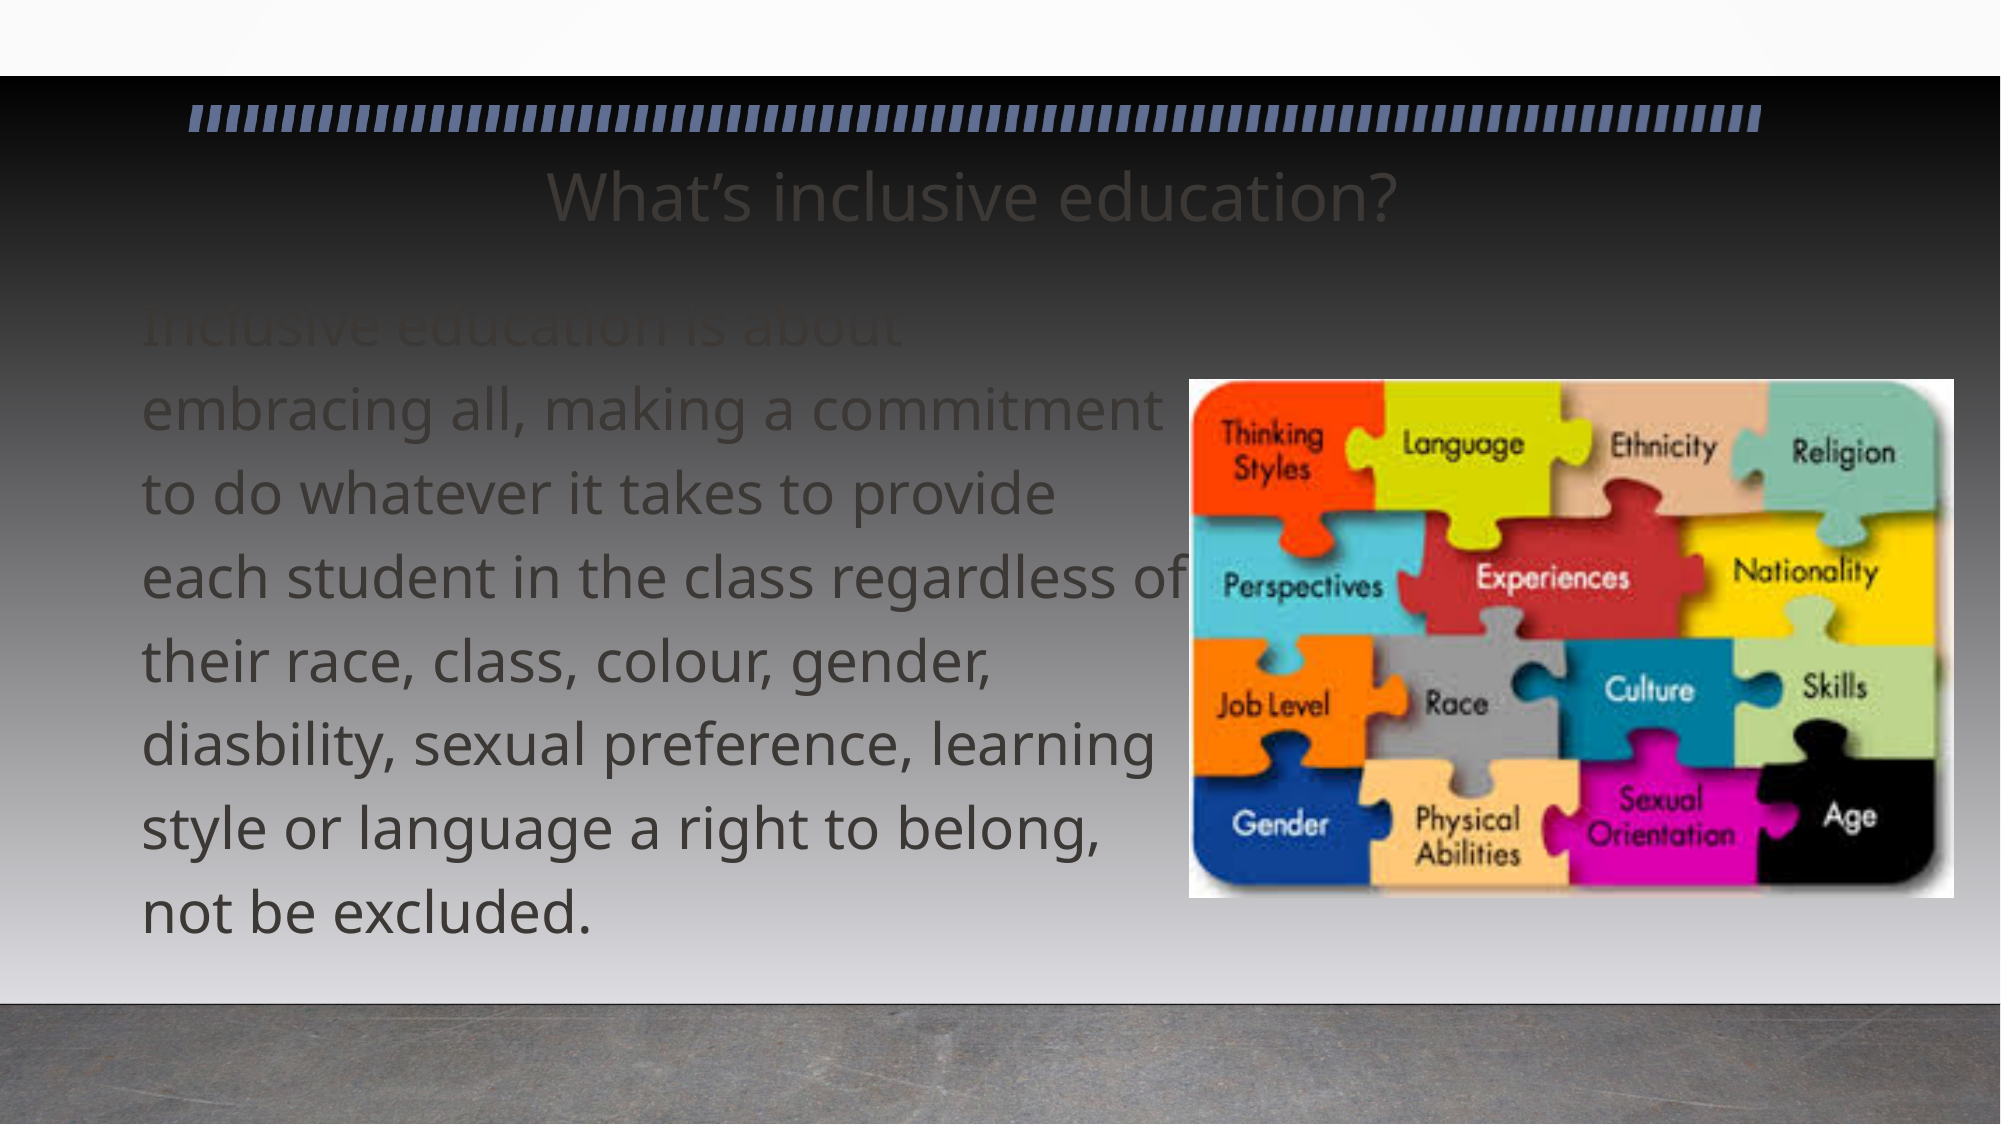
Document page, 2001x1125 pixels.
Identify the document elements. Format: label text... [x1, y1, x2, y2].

title What’s inclusive education? [185, 156, 1761, 329]
list Inclusive education is about embracing all, making a commitment to do whatever it takes to provide each student in the class regardless of their race, class, colour, gender, diasbility, sexual preference, learning style or language a right to belong, not be excluded. [126, 267, 1213, 957]
picture [1189, 379, 1954, 898]
